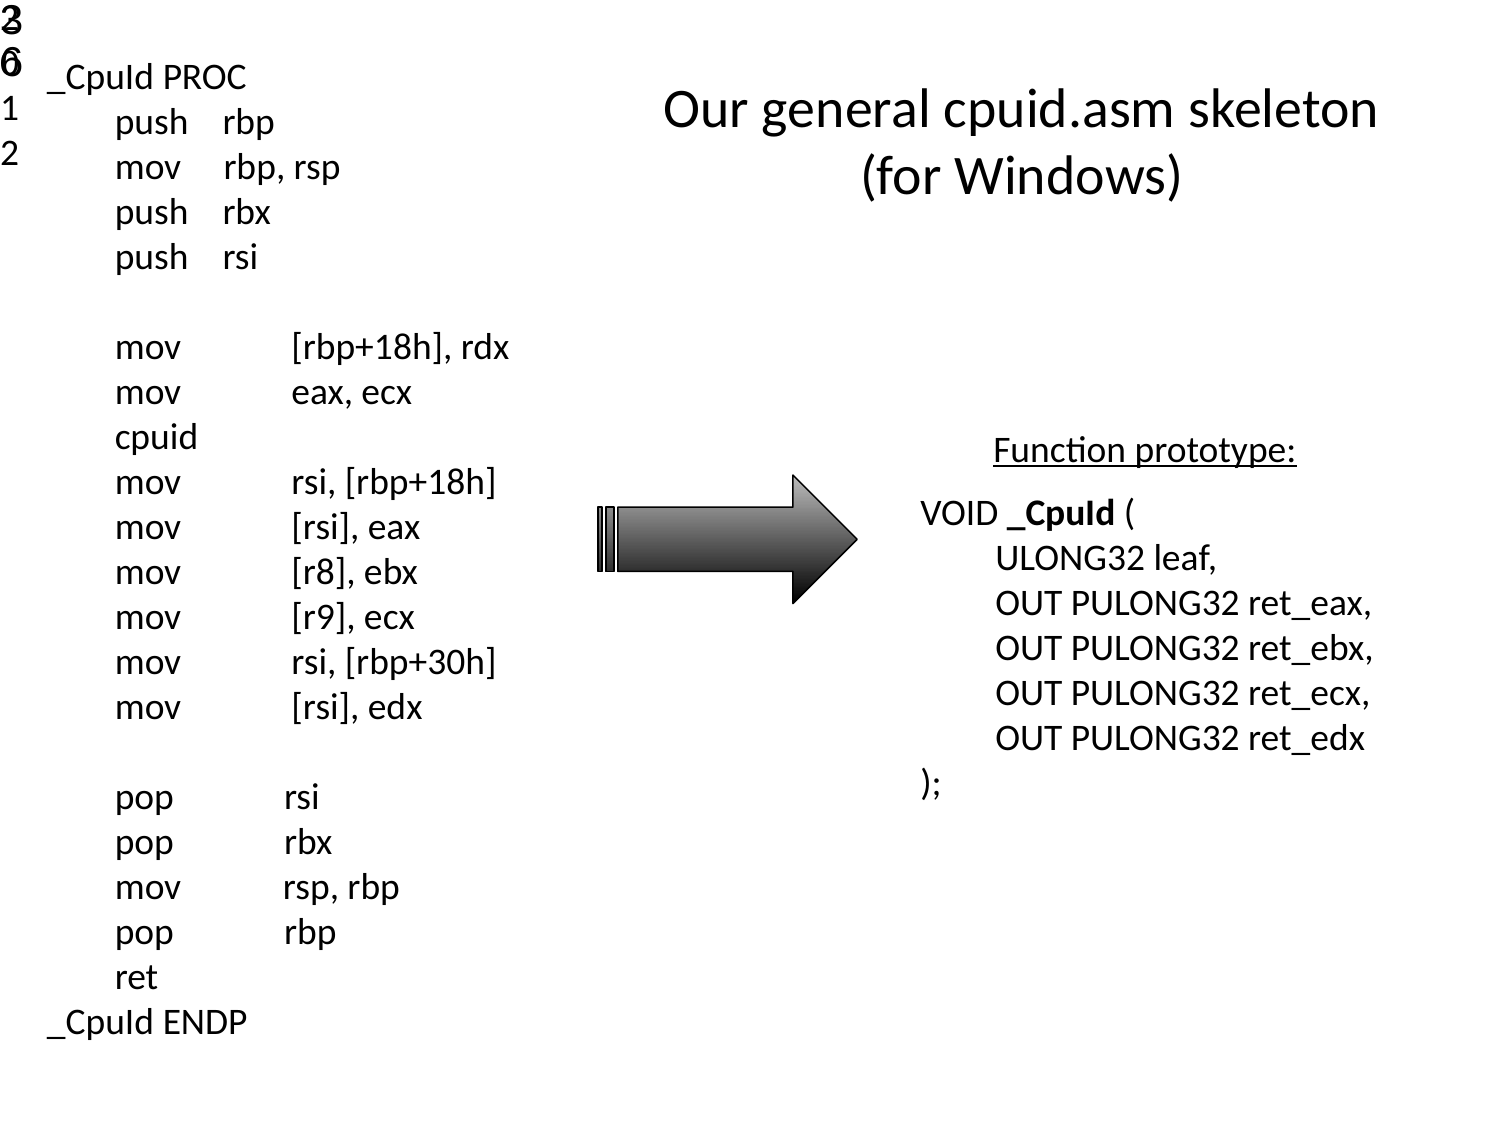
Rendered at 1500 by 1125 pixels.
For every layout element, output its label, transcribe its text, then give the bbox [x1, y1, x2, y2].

text_box _CpuId PROC push rbp mov rbp, rsp push rbx push rsi mov [rbp+18h], rdx mov eax, ecx cpuid mov rsi, [rbp+18h] mov [rsi], eax mov [r8], ebx mov [r9], ecx mov rsi, [rbp+30h] mov [rsi], edx pop rsi pop rbx mov rsp, rbp pop rbp ret _CpuId ENDP [32, 45, 783, 1050]
text_box VOID _CpuId ( ULONG32 leaf, OUT PULONG32 ret_eax, OUT PULONG32 ret_ebx, OUT PULONG32 ret_ecx, OUT PULONG32 ret_edx ); [905, 480, 1448, 811]
text_box [617, 475, 858, 604]
text_box [605, 507, 614, 572]
text_box [597, 507, 602, 572]
text_box Function prototype: [978, 417, 1312, 478]
title Our general cpuid.asm skeleton (for Windows) [783, 45, 1425, 233]
